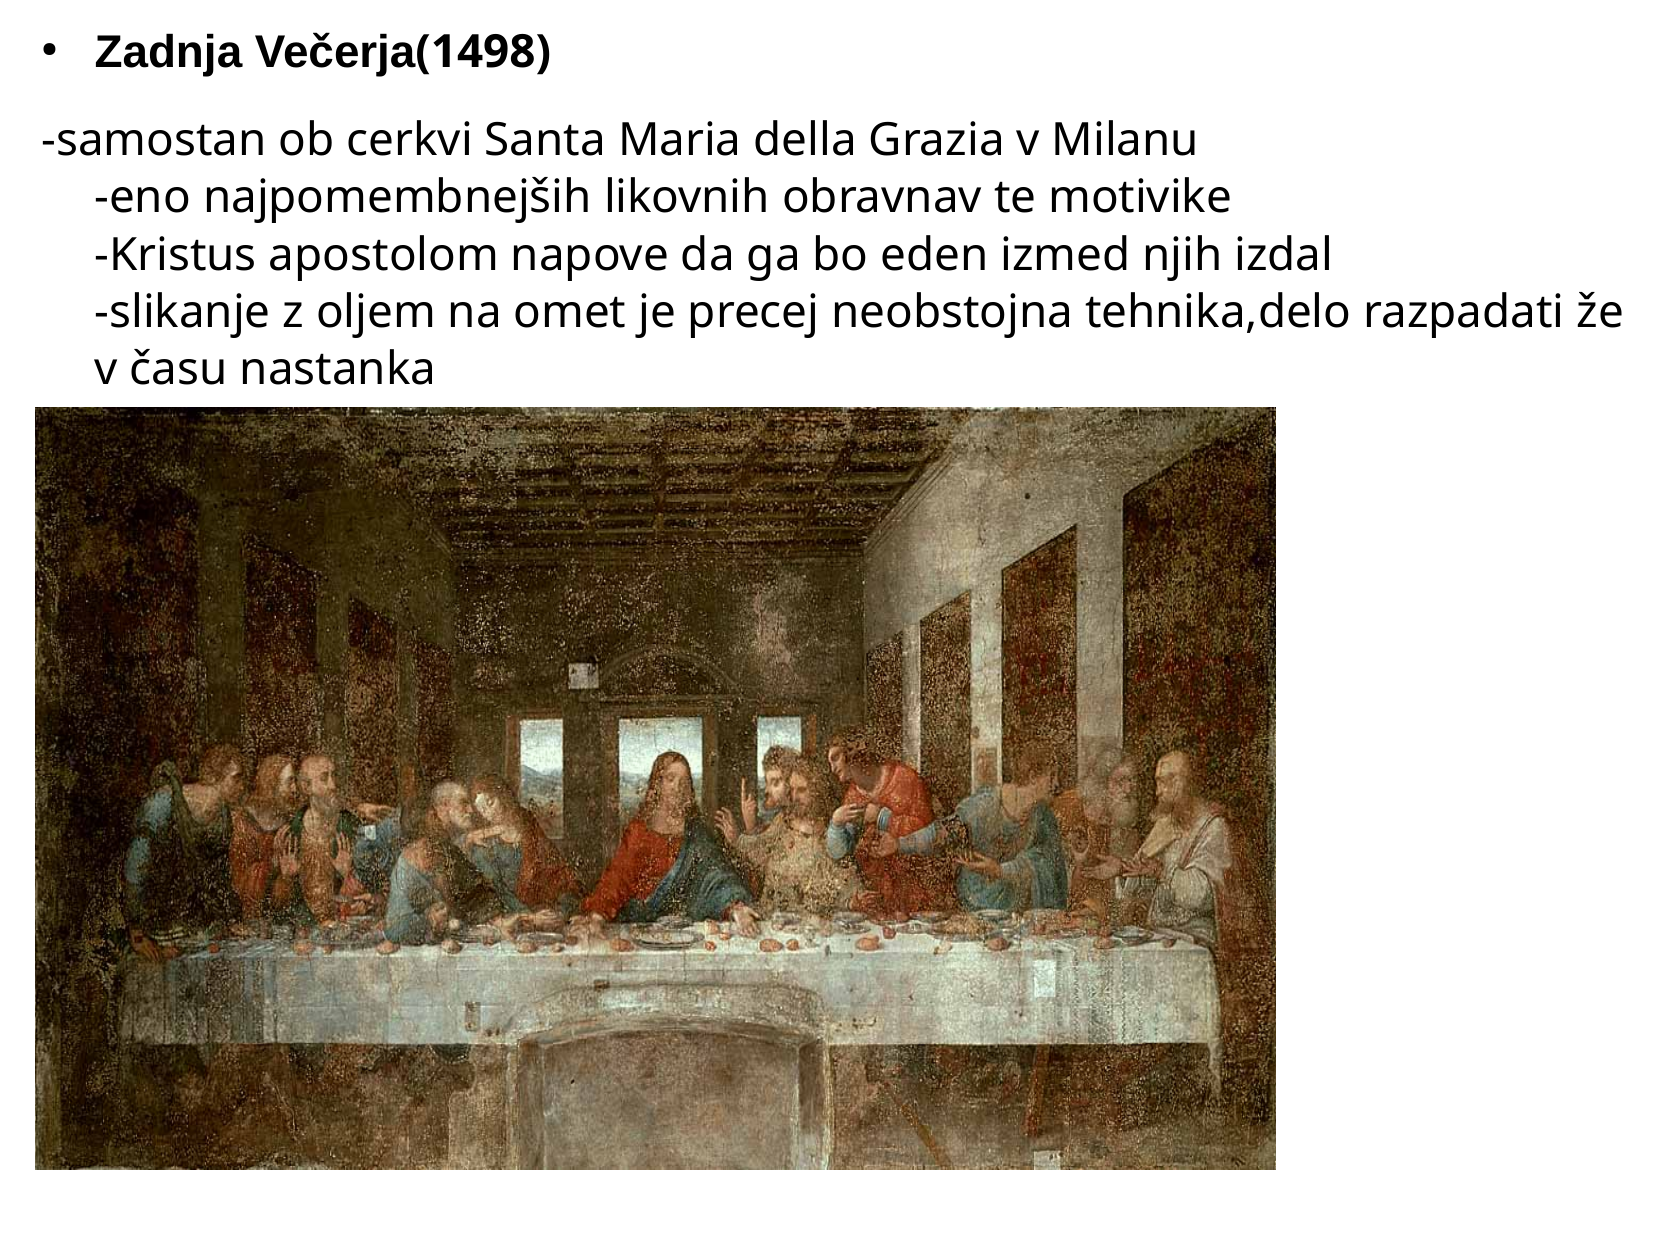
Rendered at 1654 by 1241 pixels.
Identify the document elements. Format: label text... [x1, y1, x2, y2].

list Zadnja Večerja(1498) -samostan ob cerkvi Santa Maria della Grazia v Milanu -eno najpomembnejših likovnih obravnav te motivike -Kristus apostolom napove da ga bo eden izmed njih izdal -slikanje z oljem na omet je precej neobstojna tehnika,delo razpadati že v času nastanka [23, 23, 1630, 1205]
picture [35, 407, 1276, 1170]
